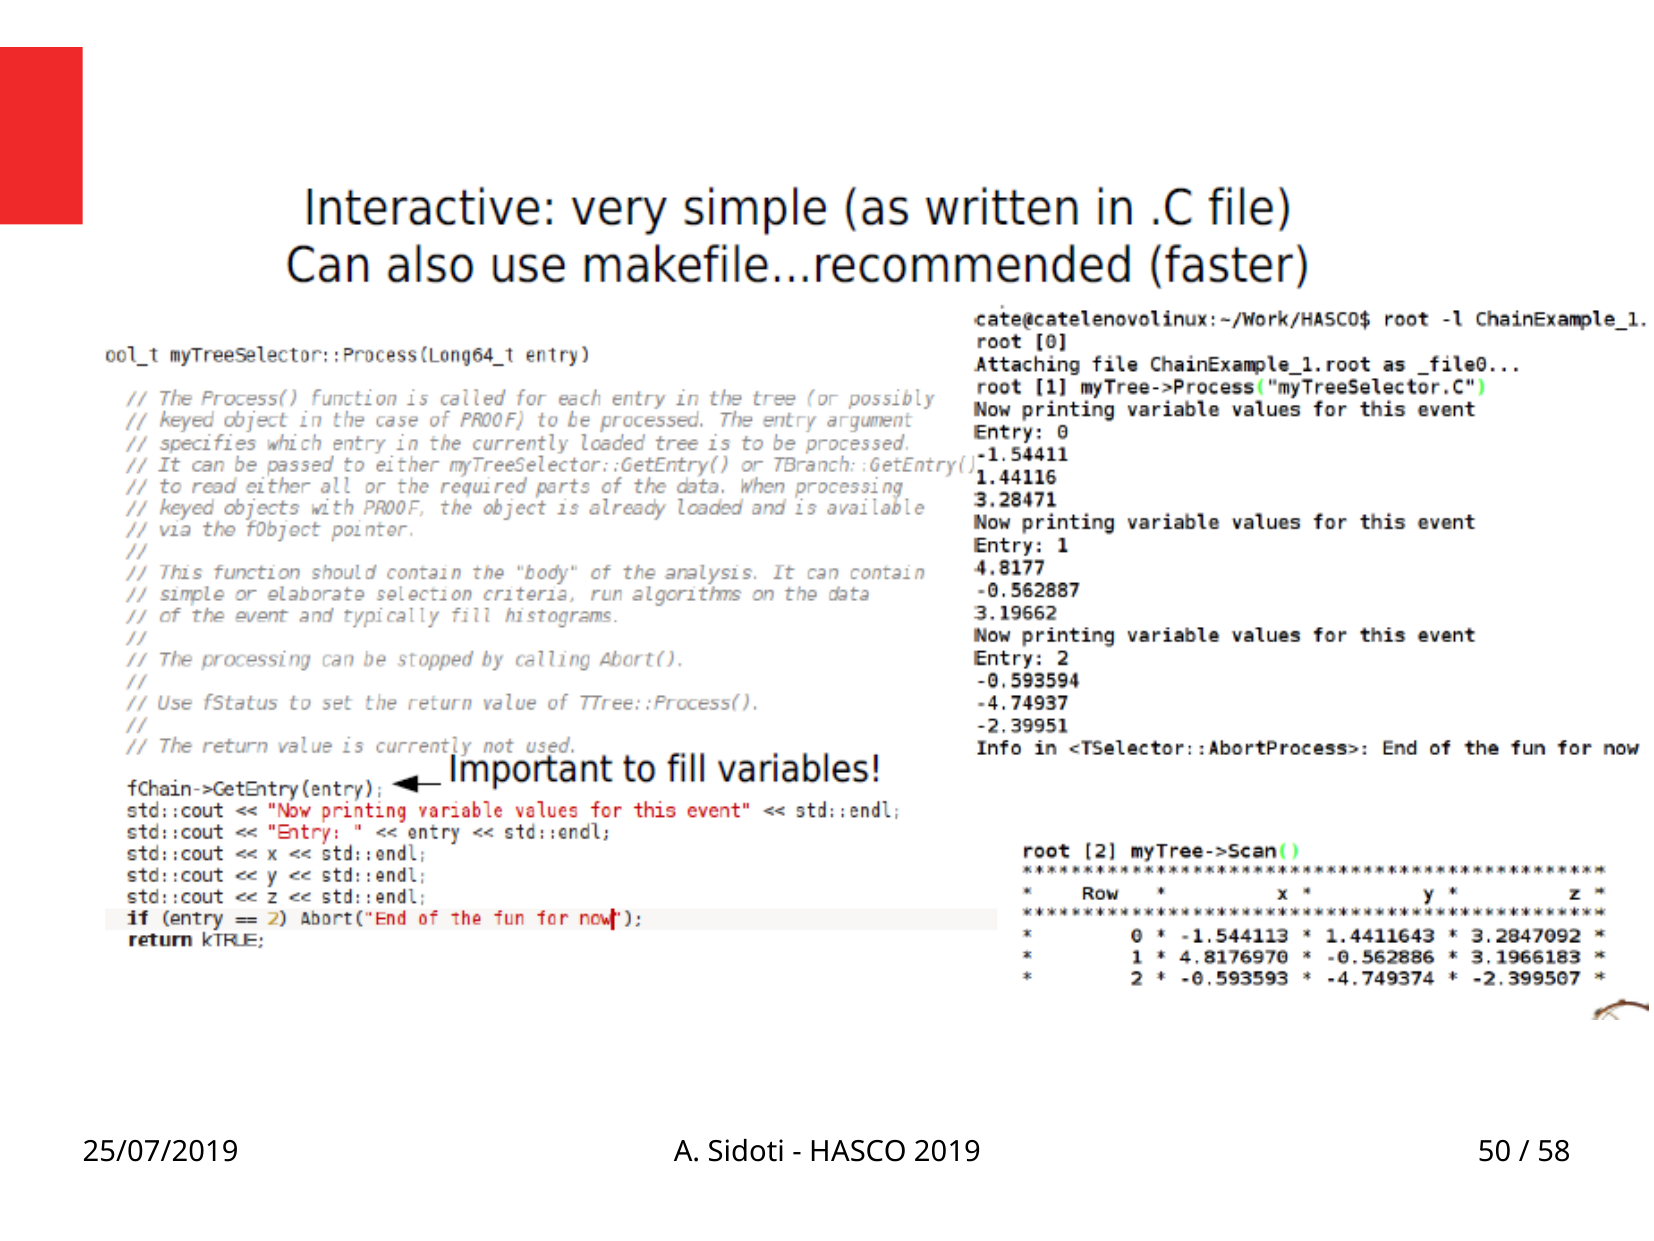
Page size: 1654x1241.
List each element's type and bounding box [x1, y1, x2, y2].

picture [105, 164, 1649, 1021]
